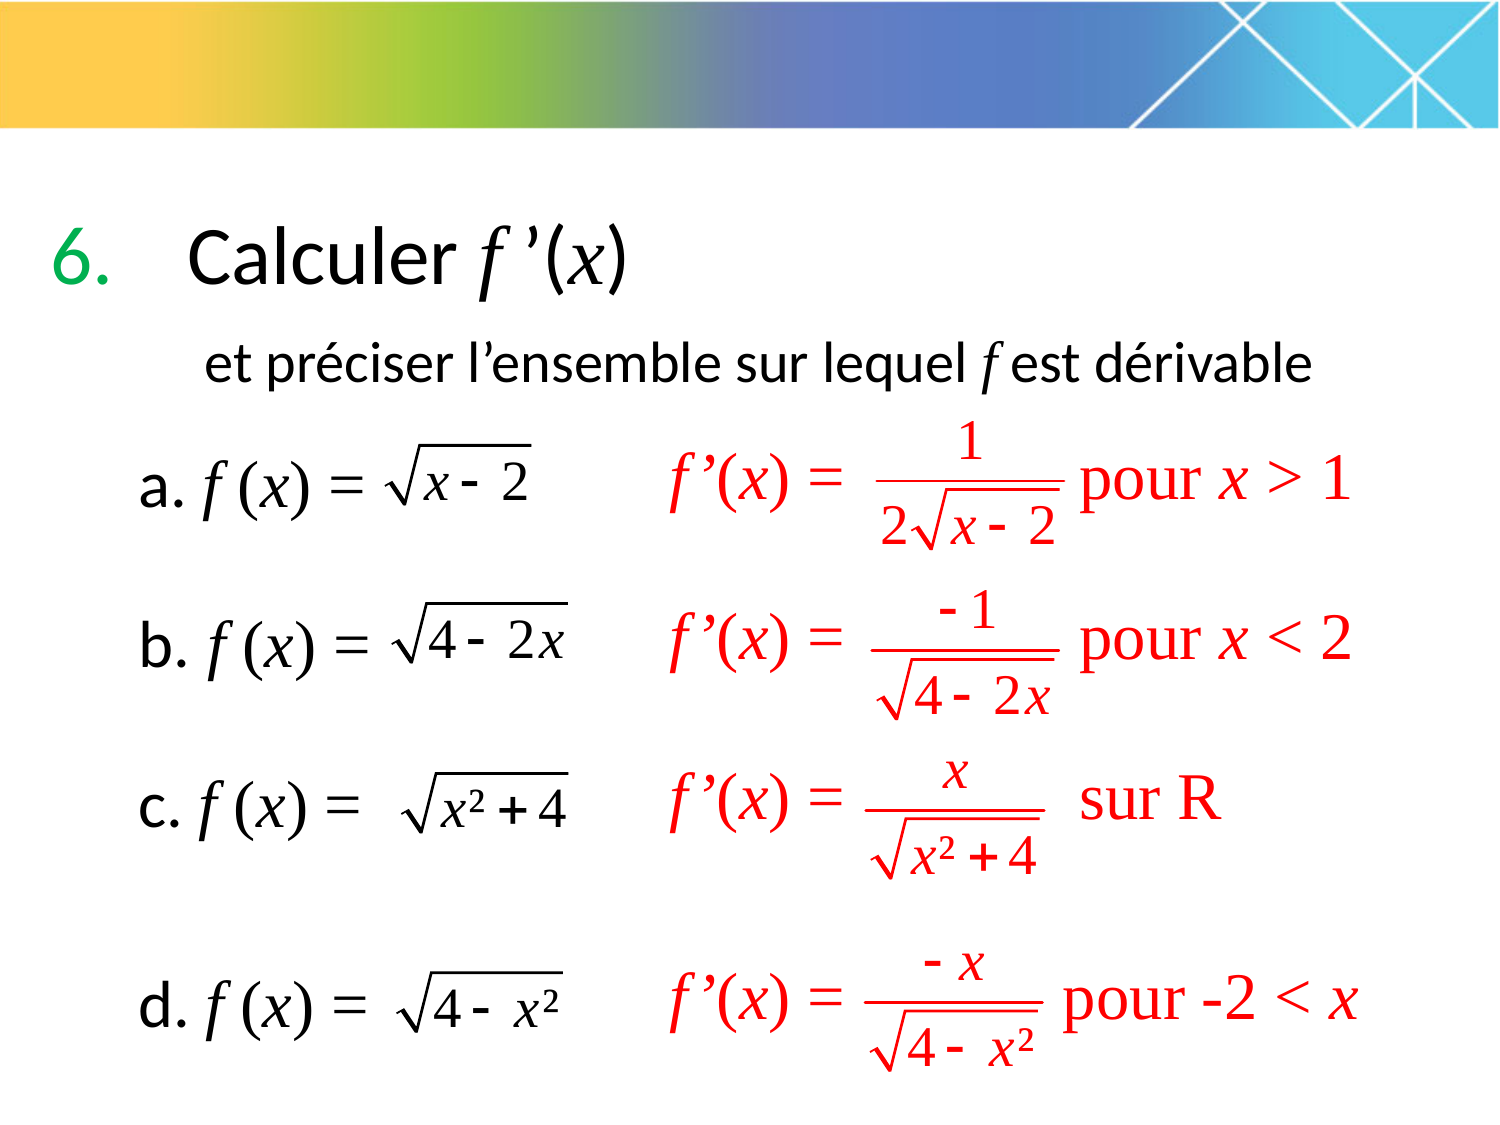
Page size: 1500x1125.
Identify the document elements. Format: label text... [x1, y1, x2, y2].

chart [381, 591, 582, 678]
picture [0, 0, 1500, 130]
chart [391, 761, 582, 847]
chart [867, 404, 1079, 563]
chart [855, 925, 1053, 1084]
chart [386, 960, 577, 1047]
chart [856, 574, 1073, 892]
text_box a. f (x) = b. f (x) = c. f (x) = d. f (x) = [123, 433, 591, 1125]
text_box f’(x) = pour x > 1 f’(x) = pour x < 2 f’(x) = sur R f’(x) = pour -2 < x <2 [638, 425, 1447, 1125]
text_box Calculer f ’(x) [35, 163, 1500, 338]
text_box et préciser l’ensemble sur lequel f est dérivable [189, 316, 1329, 402]
chart [375, 433, 541, 519]
